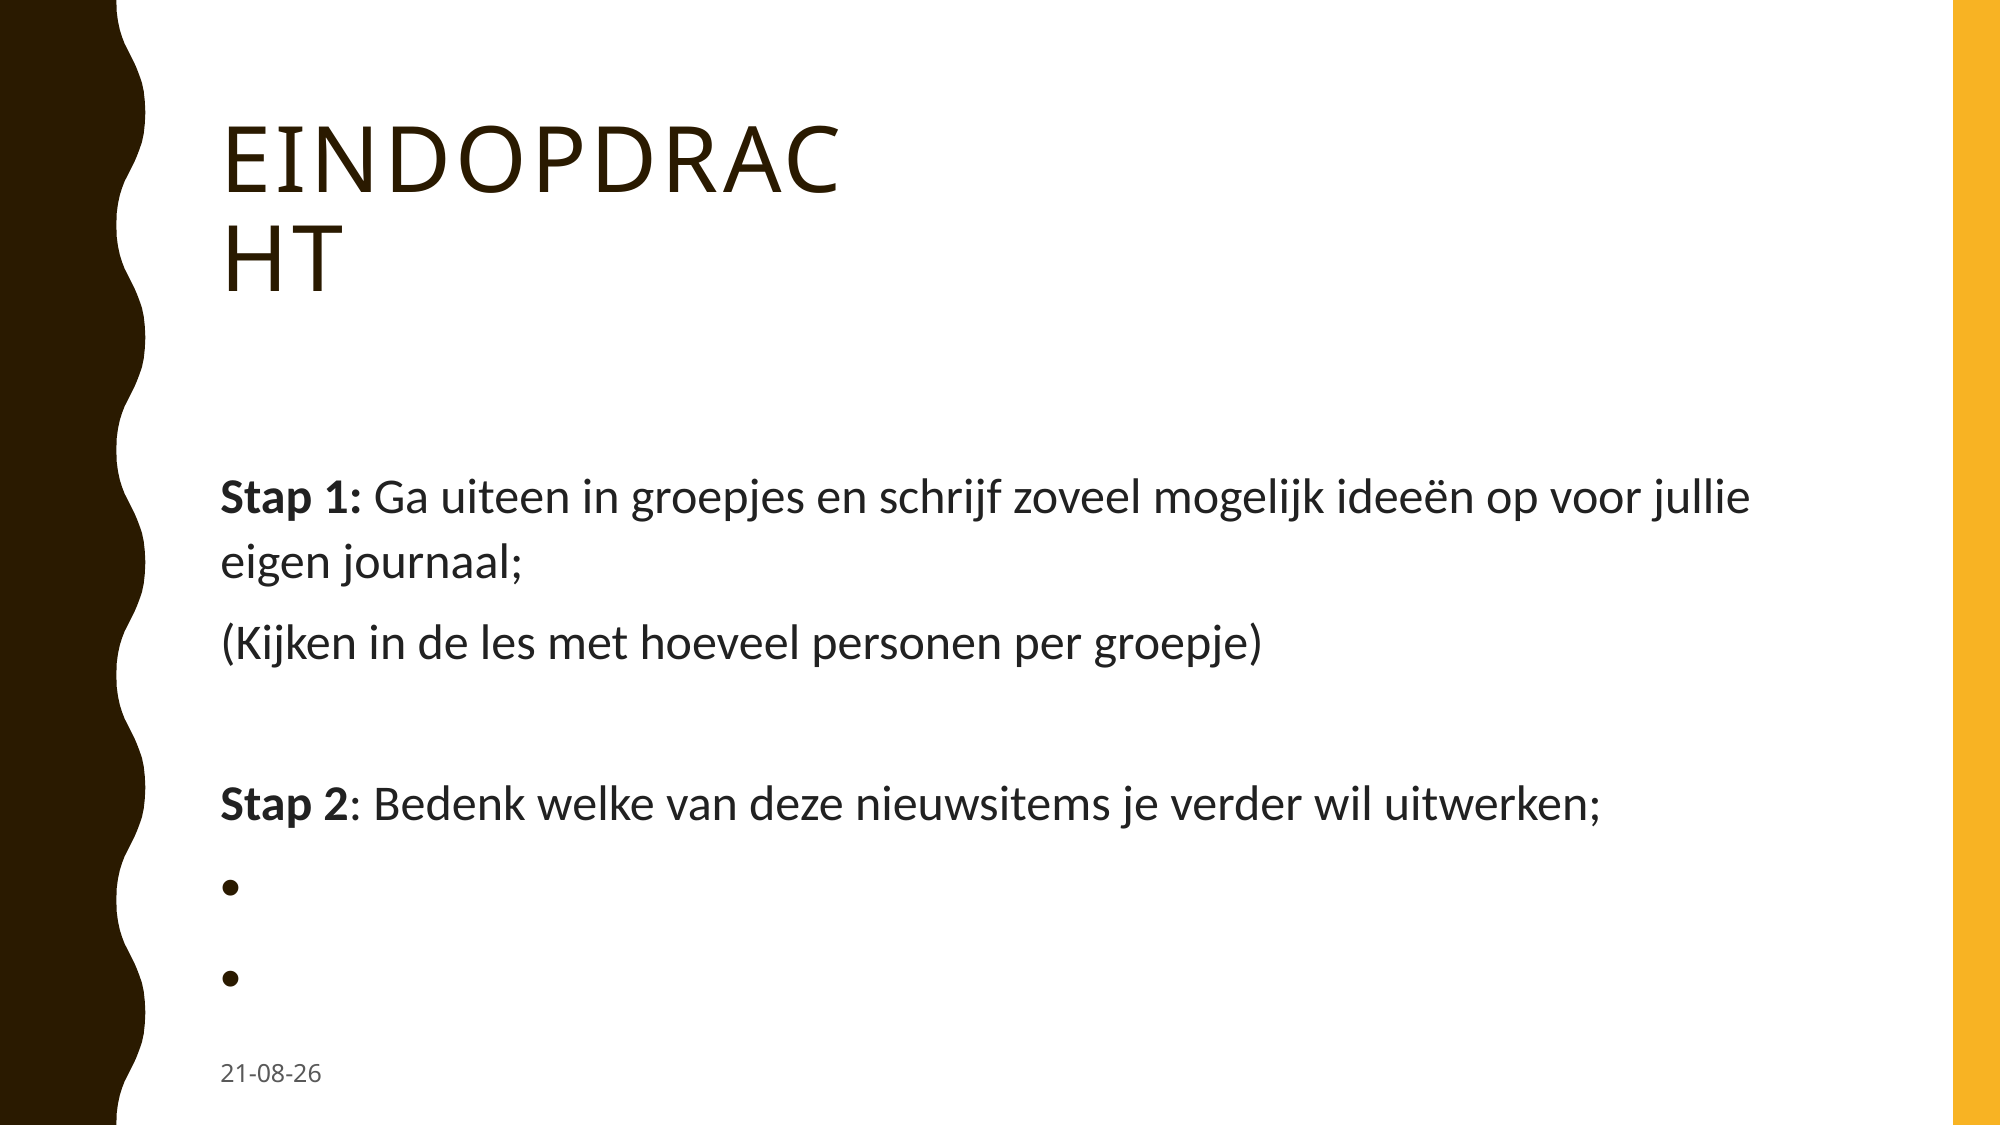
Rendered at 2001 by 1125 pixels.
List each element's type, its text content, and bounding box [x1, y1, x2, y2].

text_box 28-3-2021 [205, 1045, 588, 1104]
title Eindopdracht [205, 105, 921, 323]
list Stap 1: Ga uiteen in groepjes en schrijf zoveel mogelijk ideeën op voor jullie eigen journaal; (Kijken in de les met hoeveel personen per groepje) Stap 2: Bedenk welke van deze nieuwsitems je verder wil uitwerken; [205, 375, 1854, 965]
